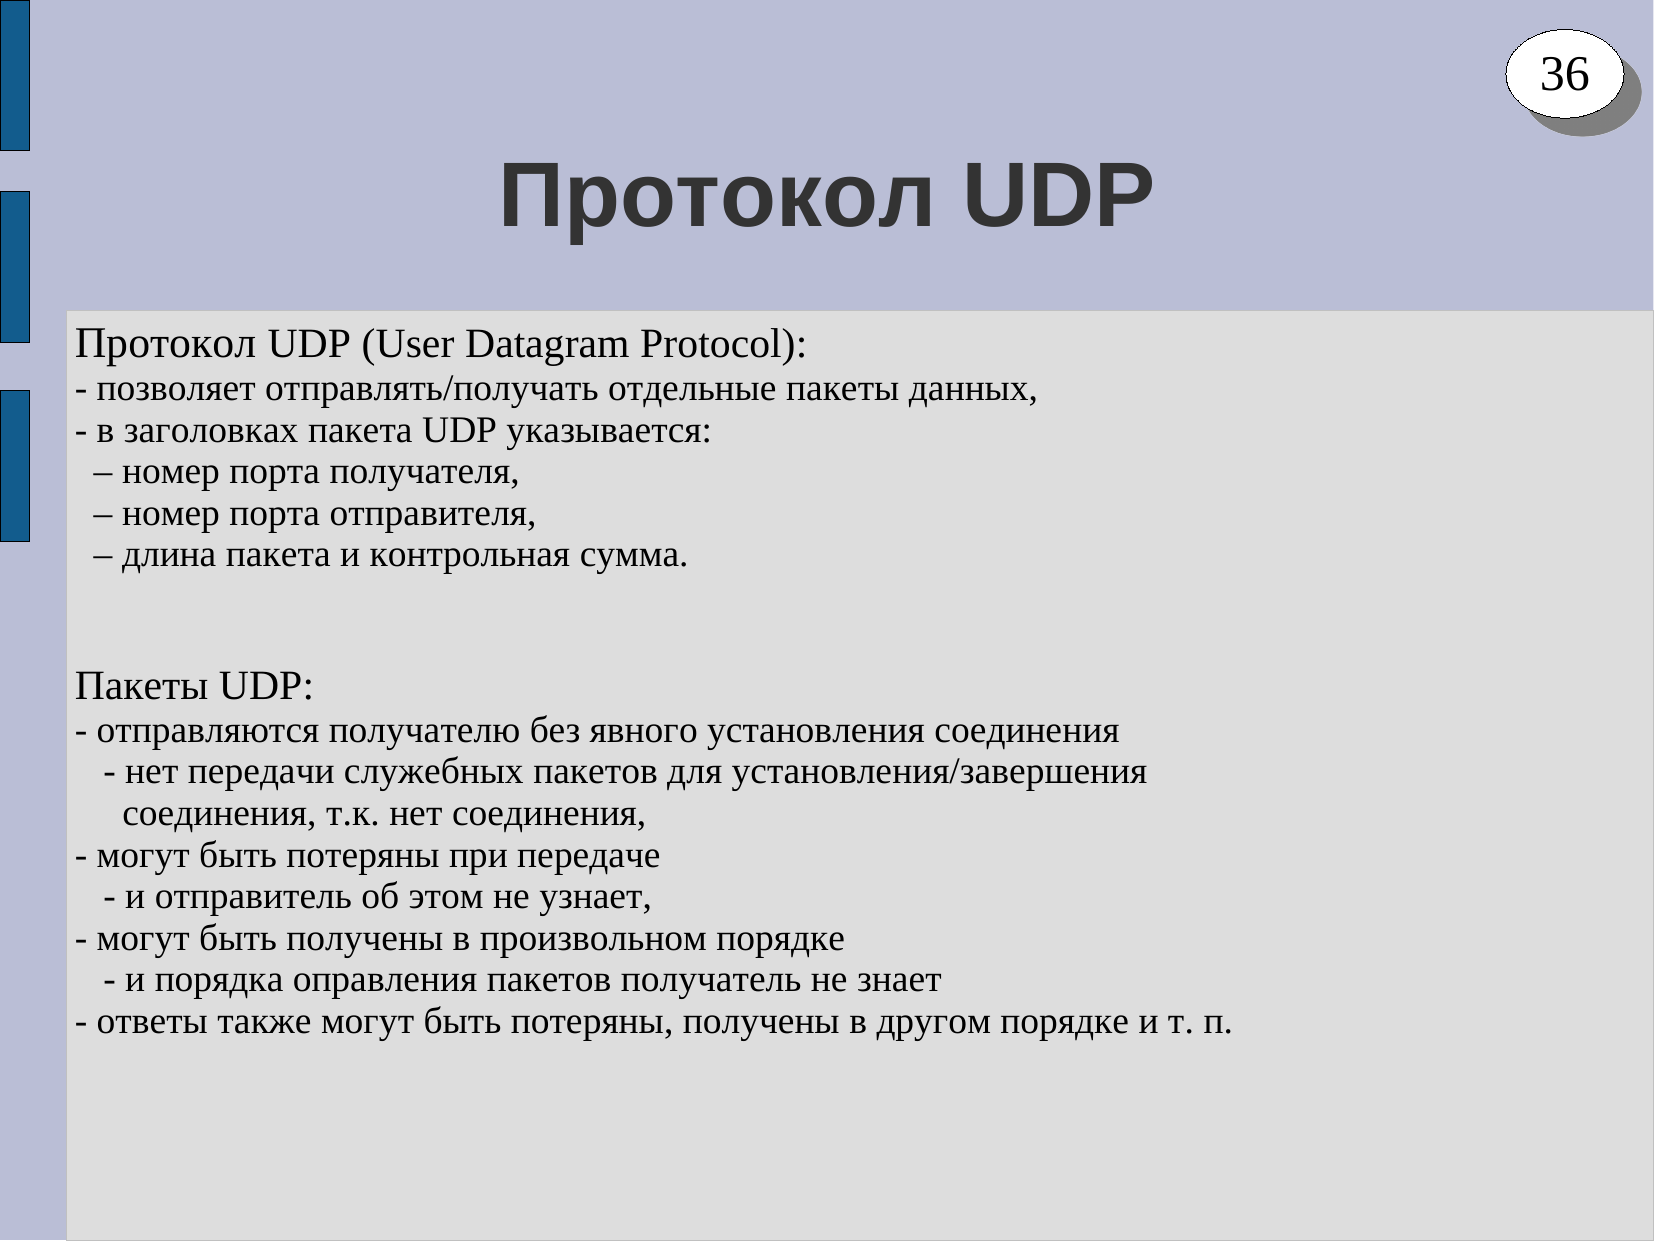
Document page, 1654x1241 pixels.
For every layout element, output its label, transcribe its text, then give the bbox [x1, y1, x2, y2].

title Протокол UDP [121, 91, 1534, 299]
text_box 36 [1505, 29, 1625, 119]
text_box Протокол UDP (User Datagram Protocol): - позволяет отправлять/получать отдельные пакеты данных, - в заголовках пакета UDP указывается: – номер порта получателя, – номер порта отправителя, – длина пакета и контрольная сумма. Пакеты UDP: - отправляются получателю без явного установления соединения - нет передачи служебных пакетов для установления/завершения соединения, т.к. нет соединения, - могут быть потеряны при передаче - и отправитель об этом не узнает, - могут быть получены в произвольном порядке - и порядка оправления пакетов получатель не знает - ответы также могут быть потеряны, получены в другом порядке и т. п. [74, 318, 1565, 1205]
